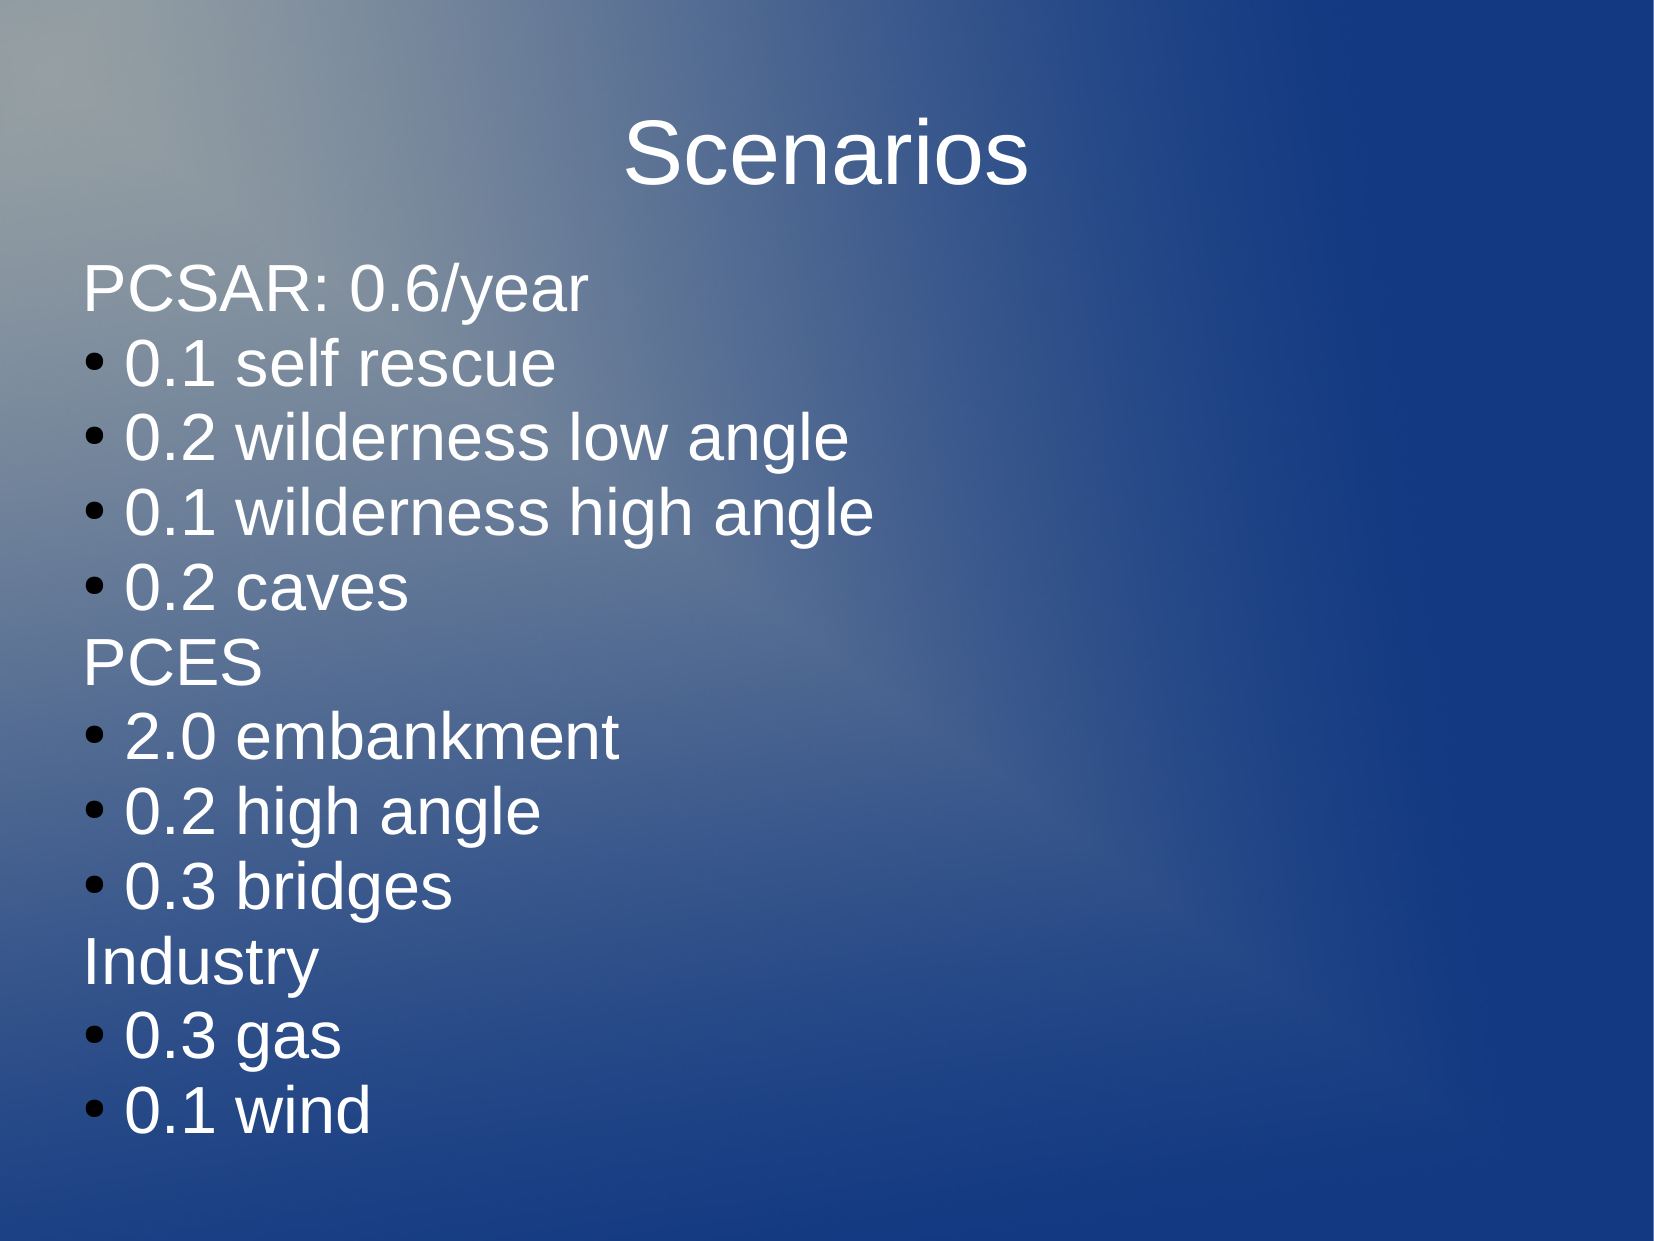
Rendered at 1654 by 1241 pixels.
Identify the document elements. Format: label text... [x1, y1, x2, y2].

picture [0, 0, 1654, 1241]
title Scenarios [82, 56, 1571, 250]
subtitle PCSAR: 0.6/year 0.1 self rescue 0.2 wilderness low angle 0.1 wilderness high angle 0.2 caves PCES 2.0 embankment 0.2 high angle 0.3 bridges Industry 0.3 gas 0.1 wind [82, 250, 1571, 1149]
